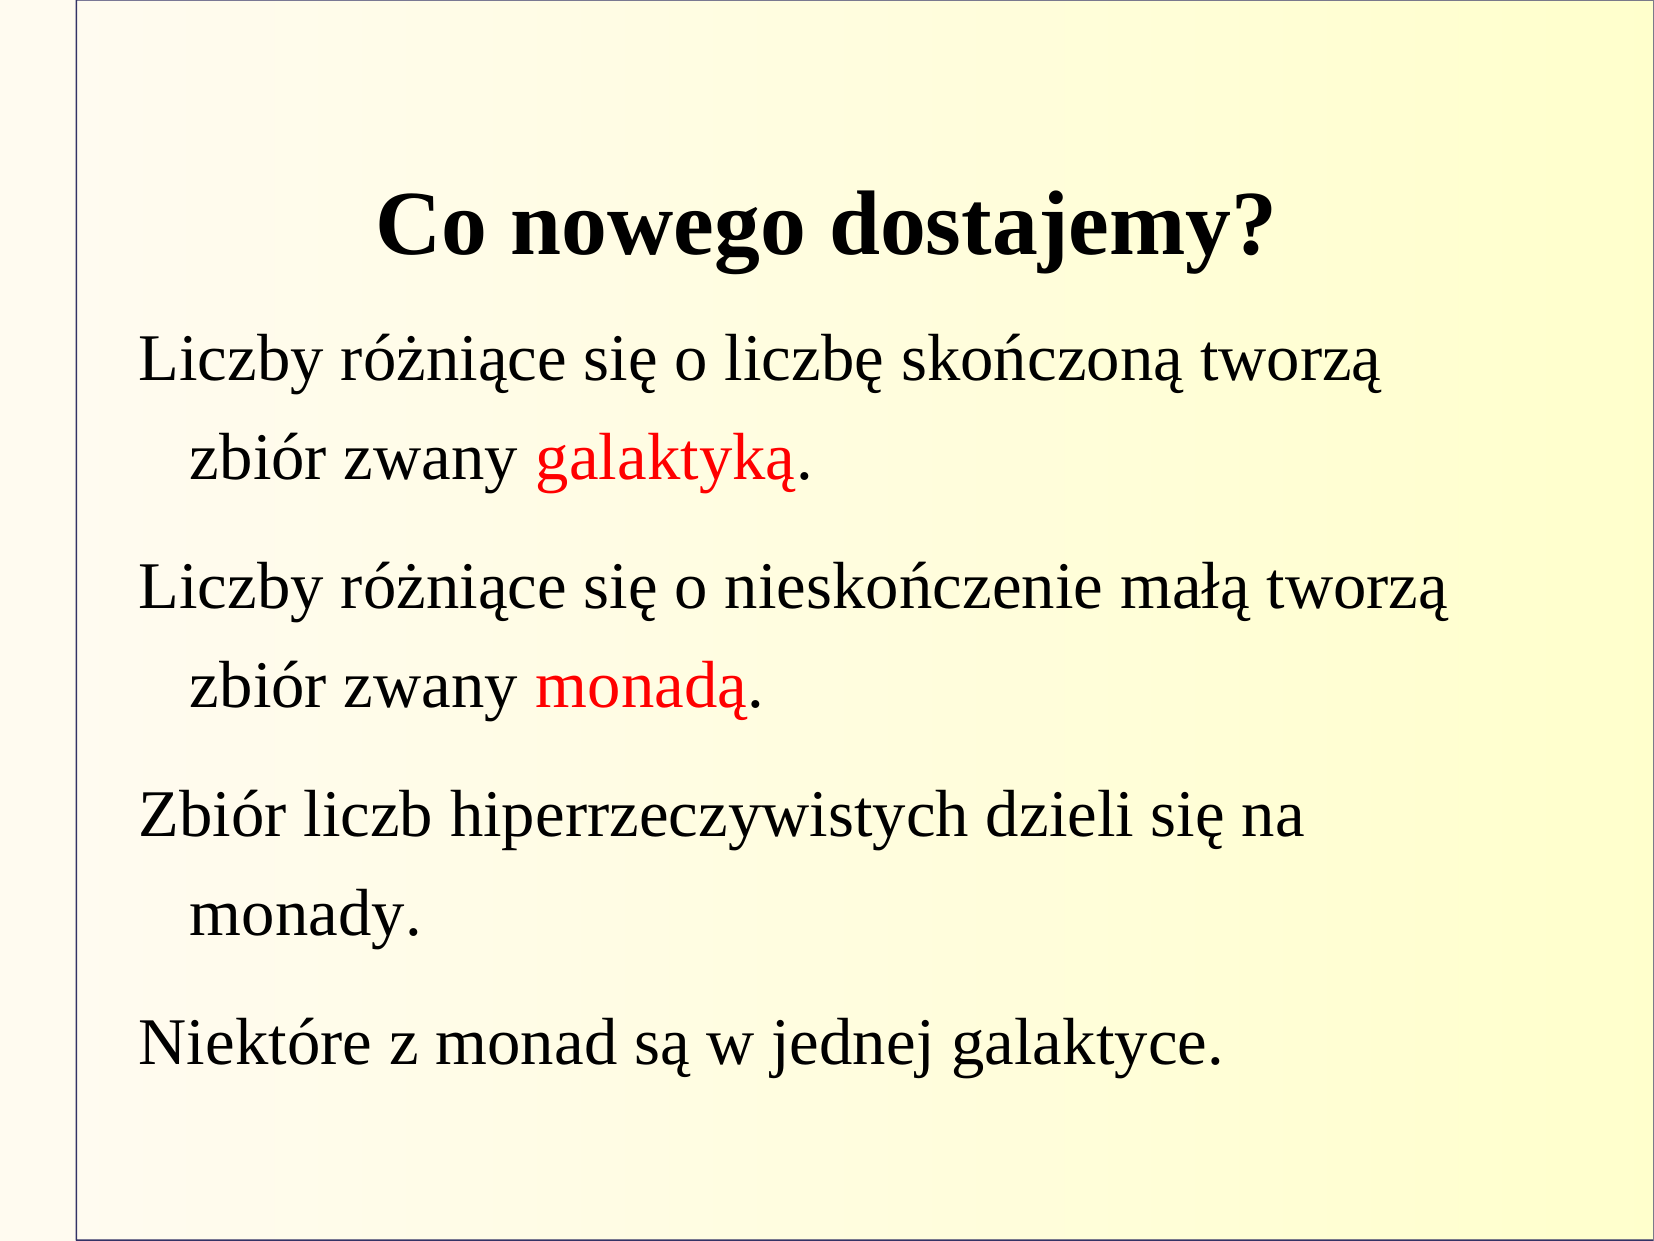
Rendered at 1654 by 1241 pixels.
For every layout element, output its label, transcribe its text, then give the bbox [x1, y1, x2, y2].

title Co nowego dostajemy? [121, 102, 1534, 295]
picture [0, 0, 75, 1241]
list Liczby różniące się o liczbę skończoną tworzą zbiór zwany galaktyką. Liczby różniące się o nieskończenie małą tworzą zbiór zwany monadą. Zbiór liczb hiperrzeczywistych dzieli się na monady. Niektóre z monad są w jednej galaktyce. [121, 295, 1534, 1241]
